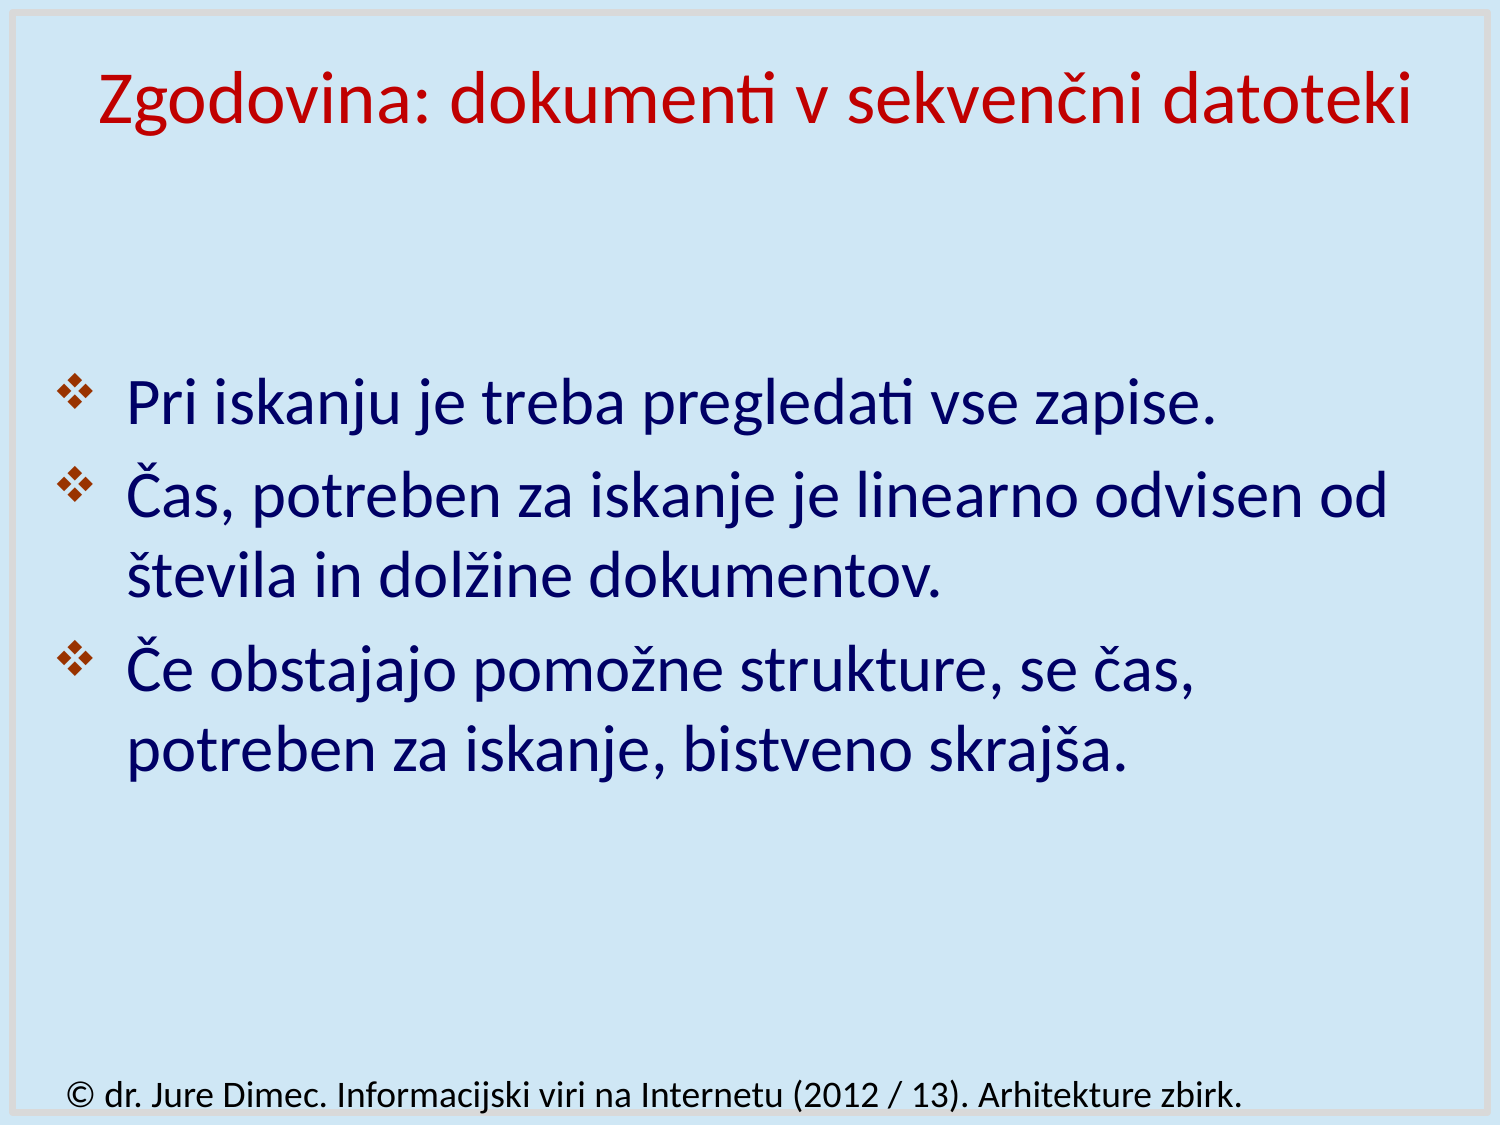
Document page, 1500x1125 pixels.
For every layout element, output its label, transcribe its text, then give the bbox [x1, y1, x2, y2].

title Zgodovina: dokumenti v sekvenčni datoteki [37, 37, 1475, 150]
list Pri iskanju je treba pregledati vse zapise. Čas, potreben za iskanje je linearno odvisen od števila in dolžine dokumentov. Če obstajajo pomožne strukture, se čas, potreben za iskanje, bistveno skrajša. [37, 350, 1475, 1050]
footer © dr. Jure Dimec. Informacijski viri na Internetu (2012 / 13). Arhitekture zbirk. [50, 1062, 1300, 1103]
